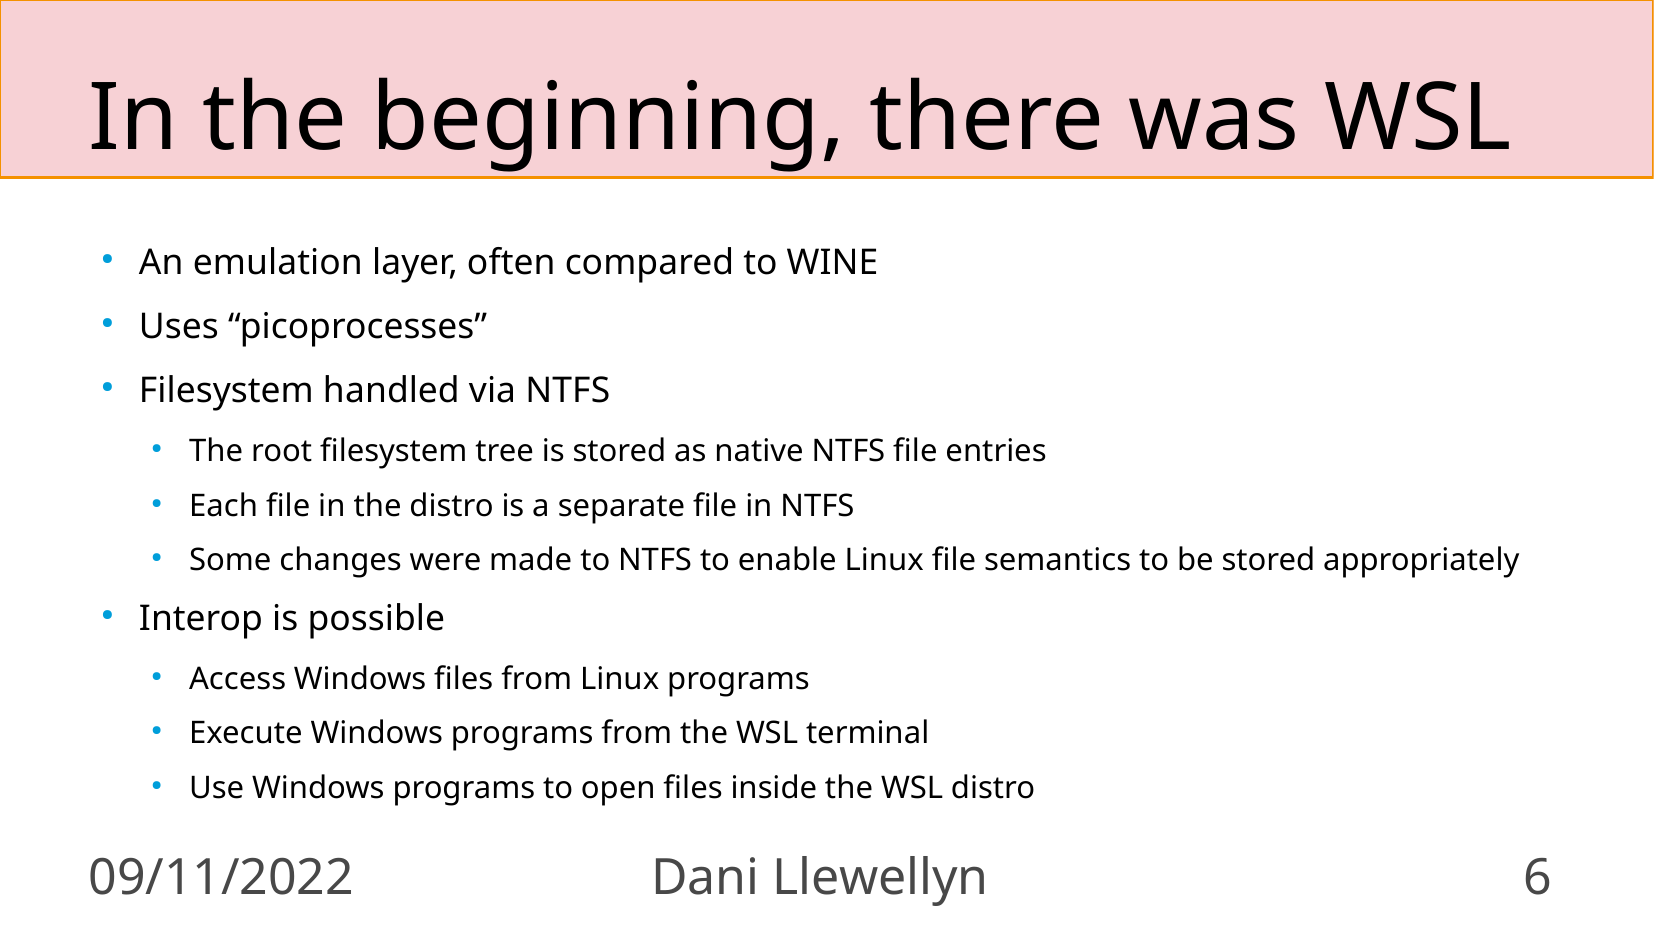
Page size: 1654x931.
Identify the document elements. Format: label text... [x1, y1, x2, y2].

list An emulation layer, often compared to WINE Uses “picoprocesses” Filesystem handled via NTFS The root filesystem tree is stored as native NTFS file entries Each file in the distro is a separate file in NTFS Some changes were made to NTFS to enable Linux file semantics to be stored appropriately Interop is possible Access Windows files from Linux programs Execute Windows programs from the WSL terminal Use Windows programs to open files inside the WSL distro [88, 236, 1565, 813]
title In the beginning, there was WSL [88, 14, 1565, 178]
